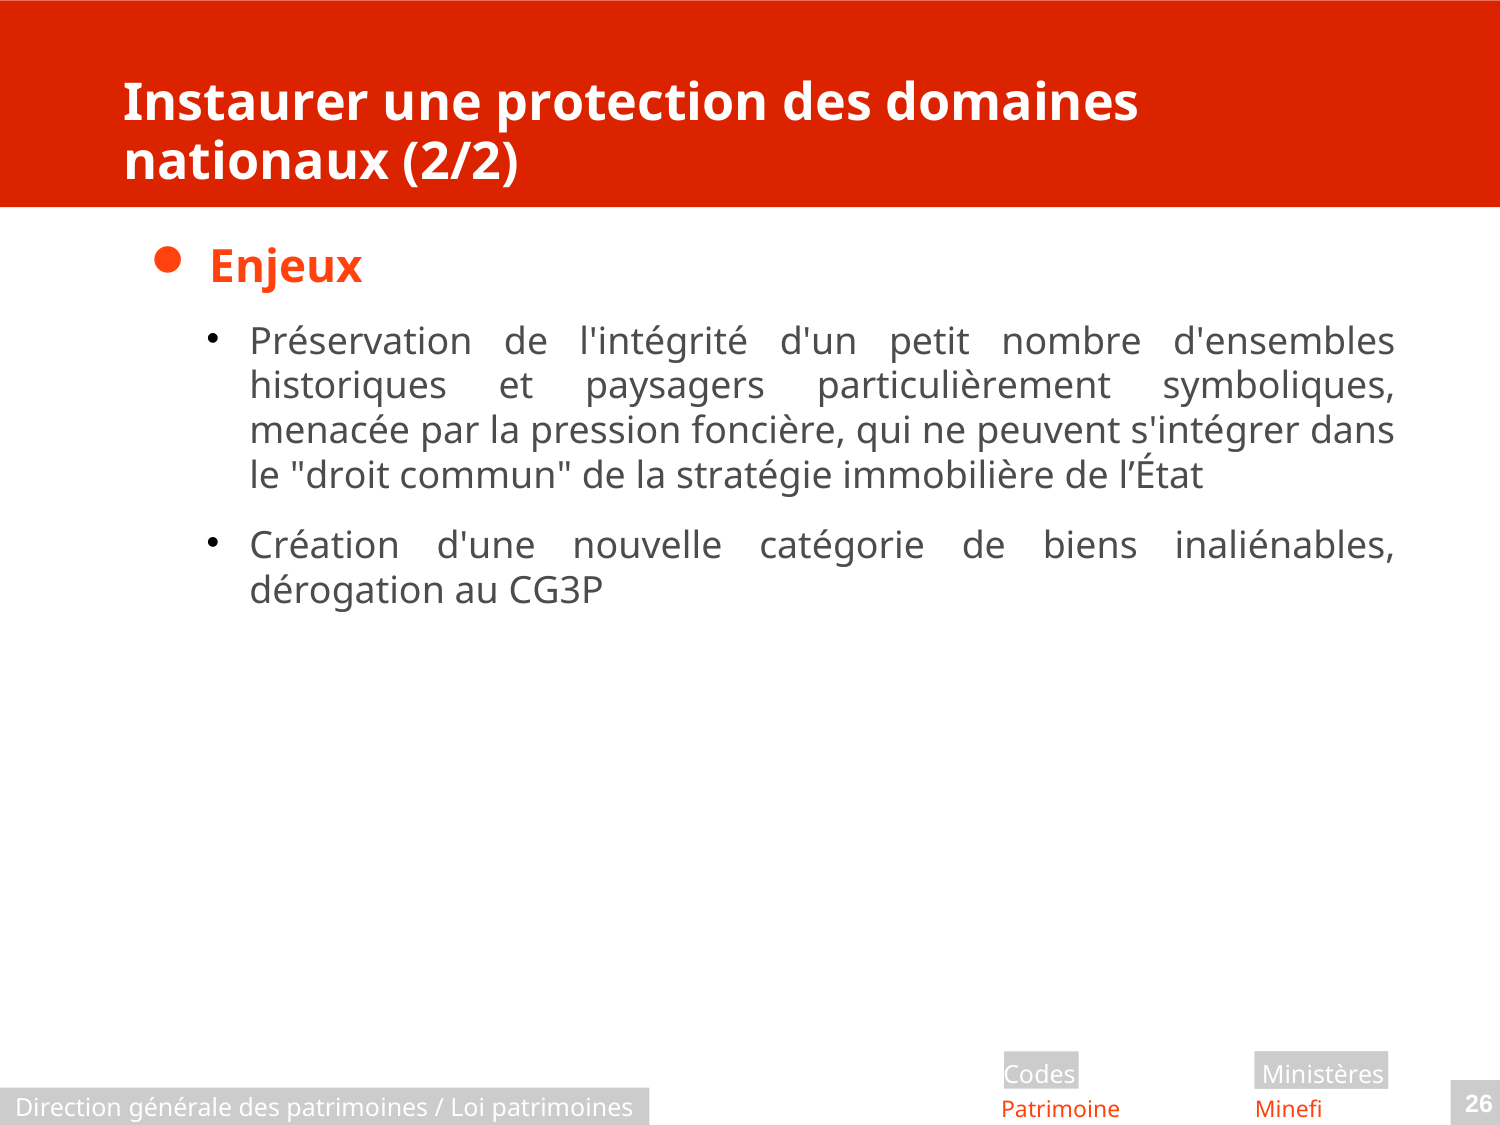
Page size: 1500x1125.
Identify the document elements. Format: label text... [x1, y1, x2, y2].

text_box Codes [980, 1051, 1099, 1097]
title Instaurer une protection des domaines nationaux (2/2) [108, 59, 1388, 199]
list Enjeux Préservation de l'intégrité d'un petit nombre d'ensembles historiques et paysagers particulièrement symboliques, menacée par la pression foncière, qui ne peuvent s'intégrer dans le "droit commun" de la stratégie immobilière de l’État Création d'une nouvelle catégorie de biens inaliénables, dérogation au CG3P [29, 230, 1412, 1081]
text_box Ministères [1246, 1051, 1400, 1086]
text_box [0, 0, 1500, 208]
text_box Minefi [1240, 1086, 1453, 1125]
text_box Patrimoine [986, 1086, 1199, 1125]
